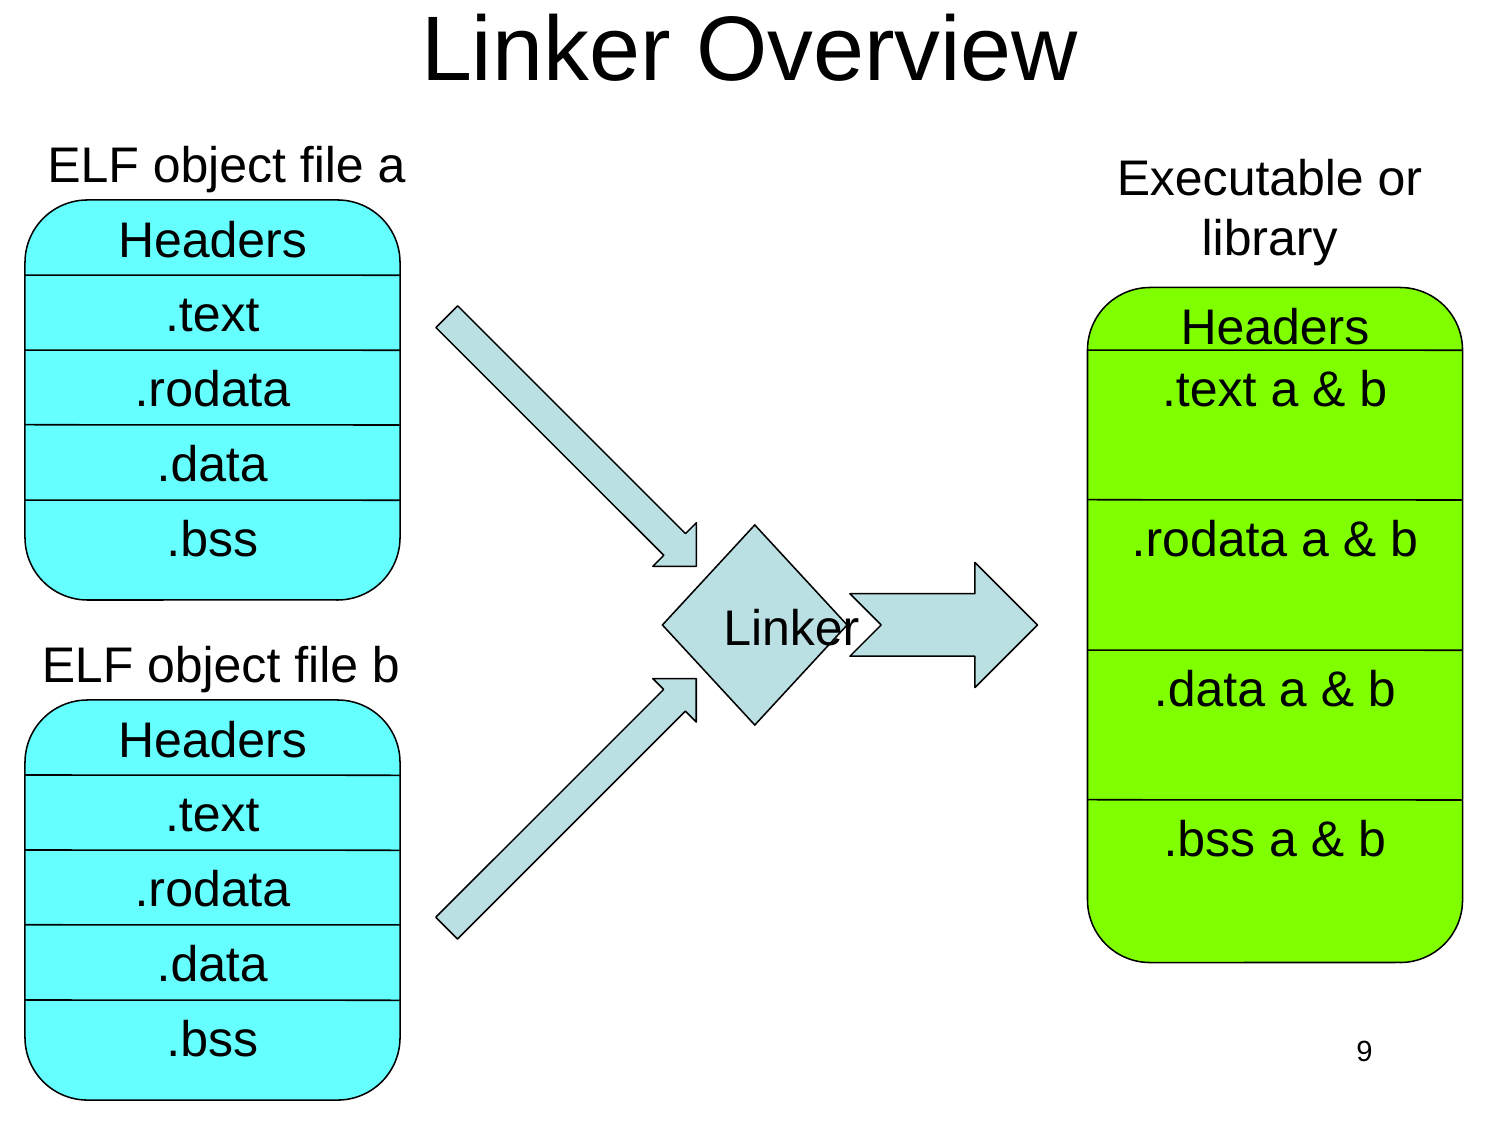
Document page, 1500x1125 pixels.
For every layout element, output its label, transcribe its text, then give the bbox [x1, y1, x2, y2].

text_box [1087, 725, 1463, 799]
text_box Headers [24, 199, 401, 276]
text_box ELF object file a [32, 124, 421, 201]
text_box [1087, 575, 1463, 649]
text_box ELF object file b [27, 624, 416, 701]
text_box Headers [1087, 286, 1463, 349]
text_box [1087, 425, 1463, 499]
text_box .bss [24, 999, 400, 1075]
text_box Executable or library [1102, 137, 1438, 273]
text_box .data a & b [1087, 651, 1463, 725]
text_box [435, 678, 697, 939]
text_box Linker [662, 524, 845, 726]
text_box .text [24, 774, 400, 849]
title Linker Overview [112, 0, 1388, 138]
text_box .rodata [24, 849, 400, 924]
text_box [37, 1075, 388, 1101]
text_box .bss a & b [1087, 799, 1463, 875]
text_box [37, 575, 388, 601]
text_box [1087, 875, 1463, 963]
text_box .data [24, 924, 400, 999]
text_box .bss [24, 499, 400, 575]
text_box [435, 305, 697, 567]
text_box Headers [24, 699, 401, 776]
text_box [849, 562, 1038, 688]
text_box .rodata a & b [1087, 499, 1463, 575]
text_box .text [24, 274, 400, 349]
text_box .data [24, 424, 400, 499]
text_box .rodata [24, 349, 400, 424]
text_box <number> [1074, 1025, 1388, 1101]
text_box .text a & b [1087, 349, 1463, 425]
